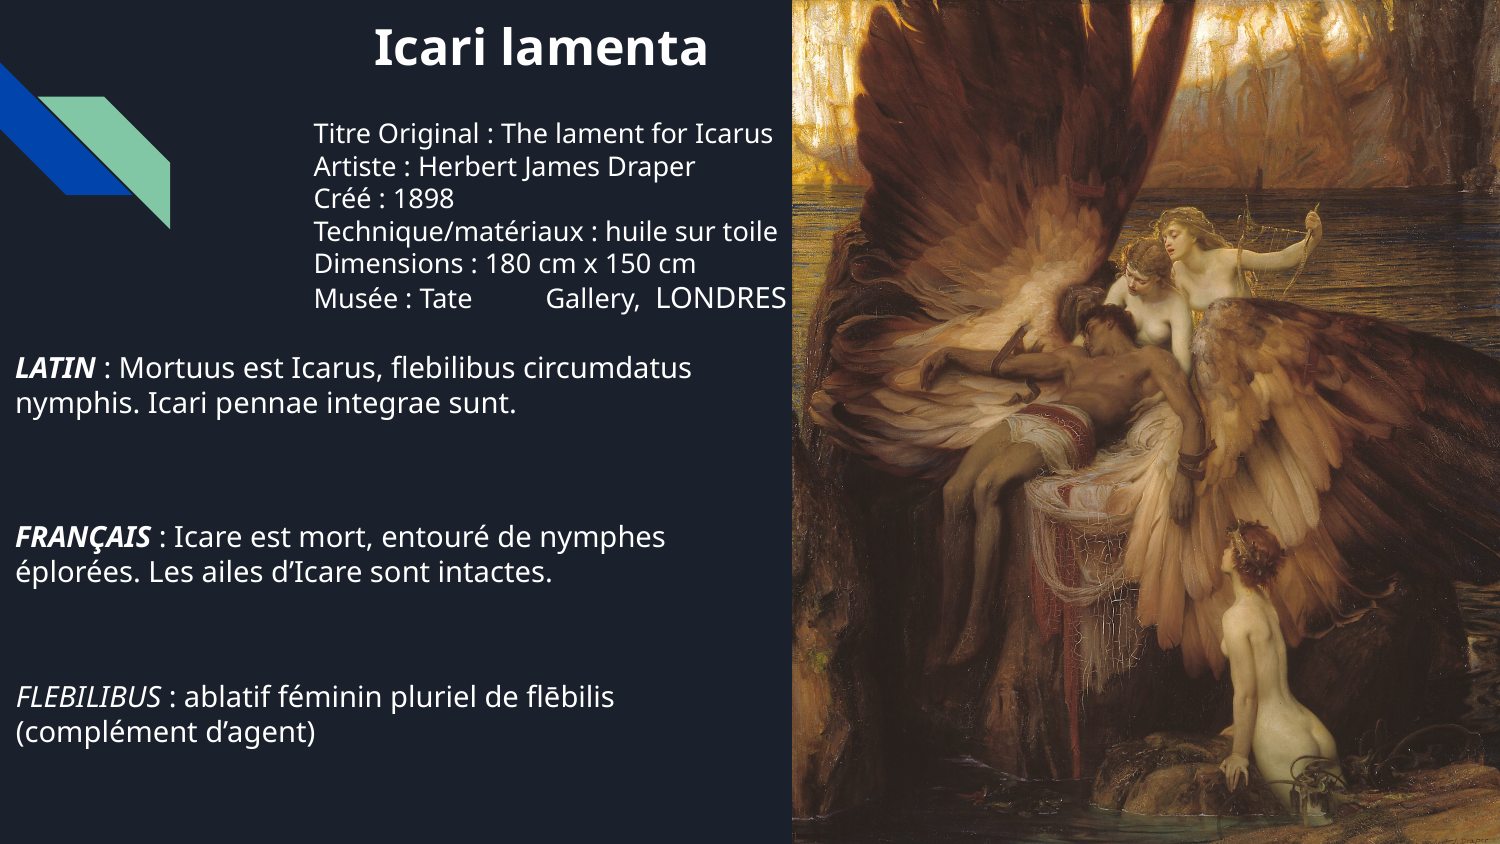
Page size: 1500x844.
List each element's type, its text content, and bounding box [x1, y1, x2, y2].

text_box FRANÇAIS : Icare est mort, entouré de nymphes éplorées. Les ailes d’Icare sont intactes. [0, 503, 750, 604]
text_box Icari lamenta [359, 0, 793, 91]
text_box FLEBILIBUS : ablatif féminin pluriel de flēbilis (complément d’agent) [0, 663, 750, 764]
text_box LATIN : Mortuus est Icarus, flebilibus circumdatus nymphis. Icari pennae integrae sunt. [0, 334, 750, 435]
text_box Titre Original : The lament for Icarus Artiste : Herbert James Draper Créé : 1898 Technique/matériaux : huile sur toile Dimensions : 180 cm x 150 cm Musée : Tate Gallery, LONDRES [298, 101, 986, 330]
picture [792, 0, 1500, 844]
